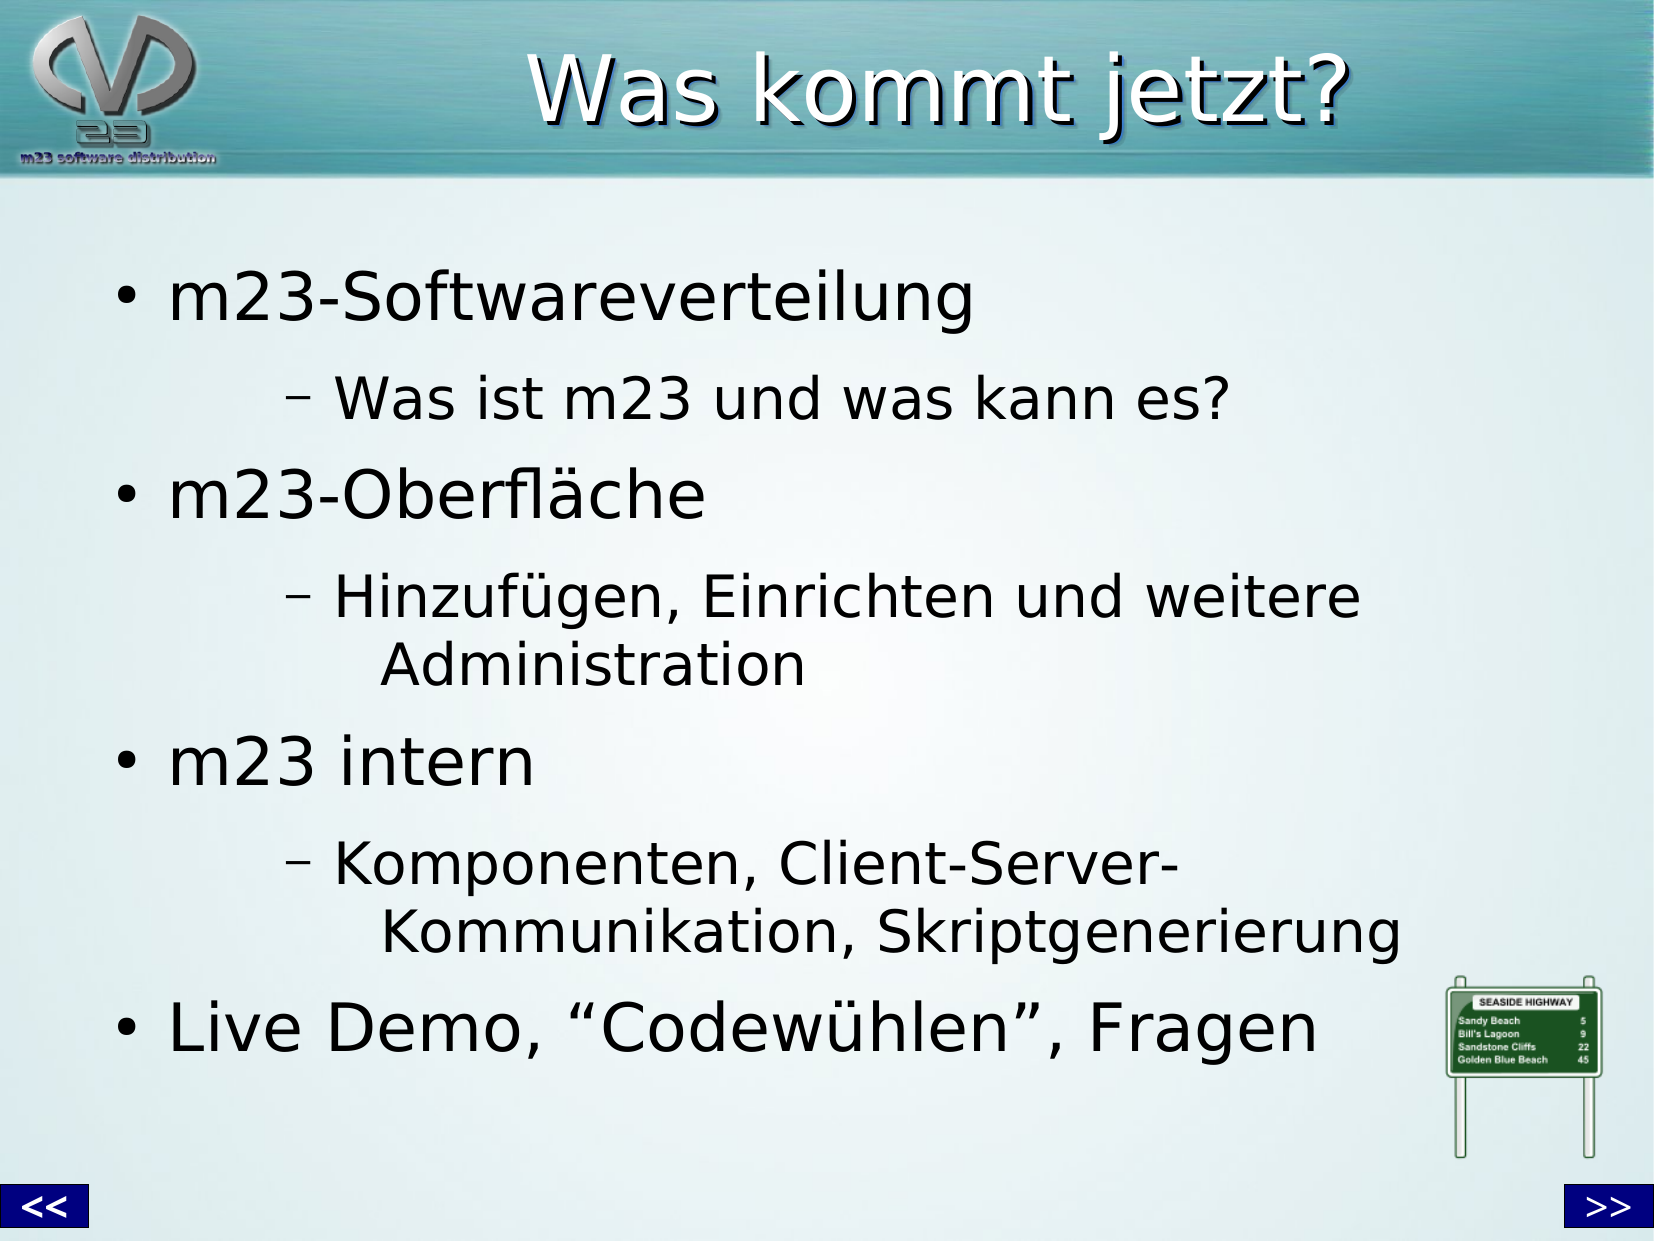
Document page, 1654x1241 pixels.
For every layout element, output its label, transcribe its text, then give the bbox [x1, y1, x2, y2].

picture [0, 0, 1654, 1241]
list m23-Softwareverteilung Was ist m23 und was kann es? m23-Oberfläche Hinzufügen, Einrichten und weitere Administration m23 intern Komponenten, Client-Server- Kommunikation, Skriptgenerierung Live Demo, “Codewühlen”, Fragen [97, 257, 1607, 1158]
title Was kommt jetzt? [224, 2, 1654, 178]
